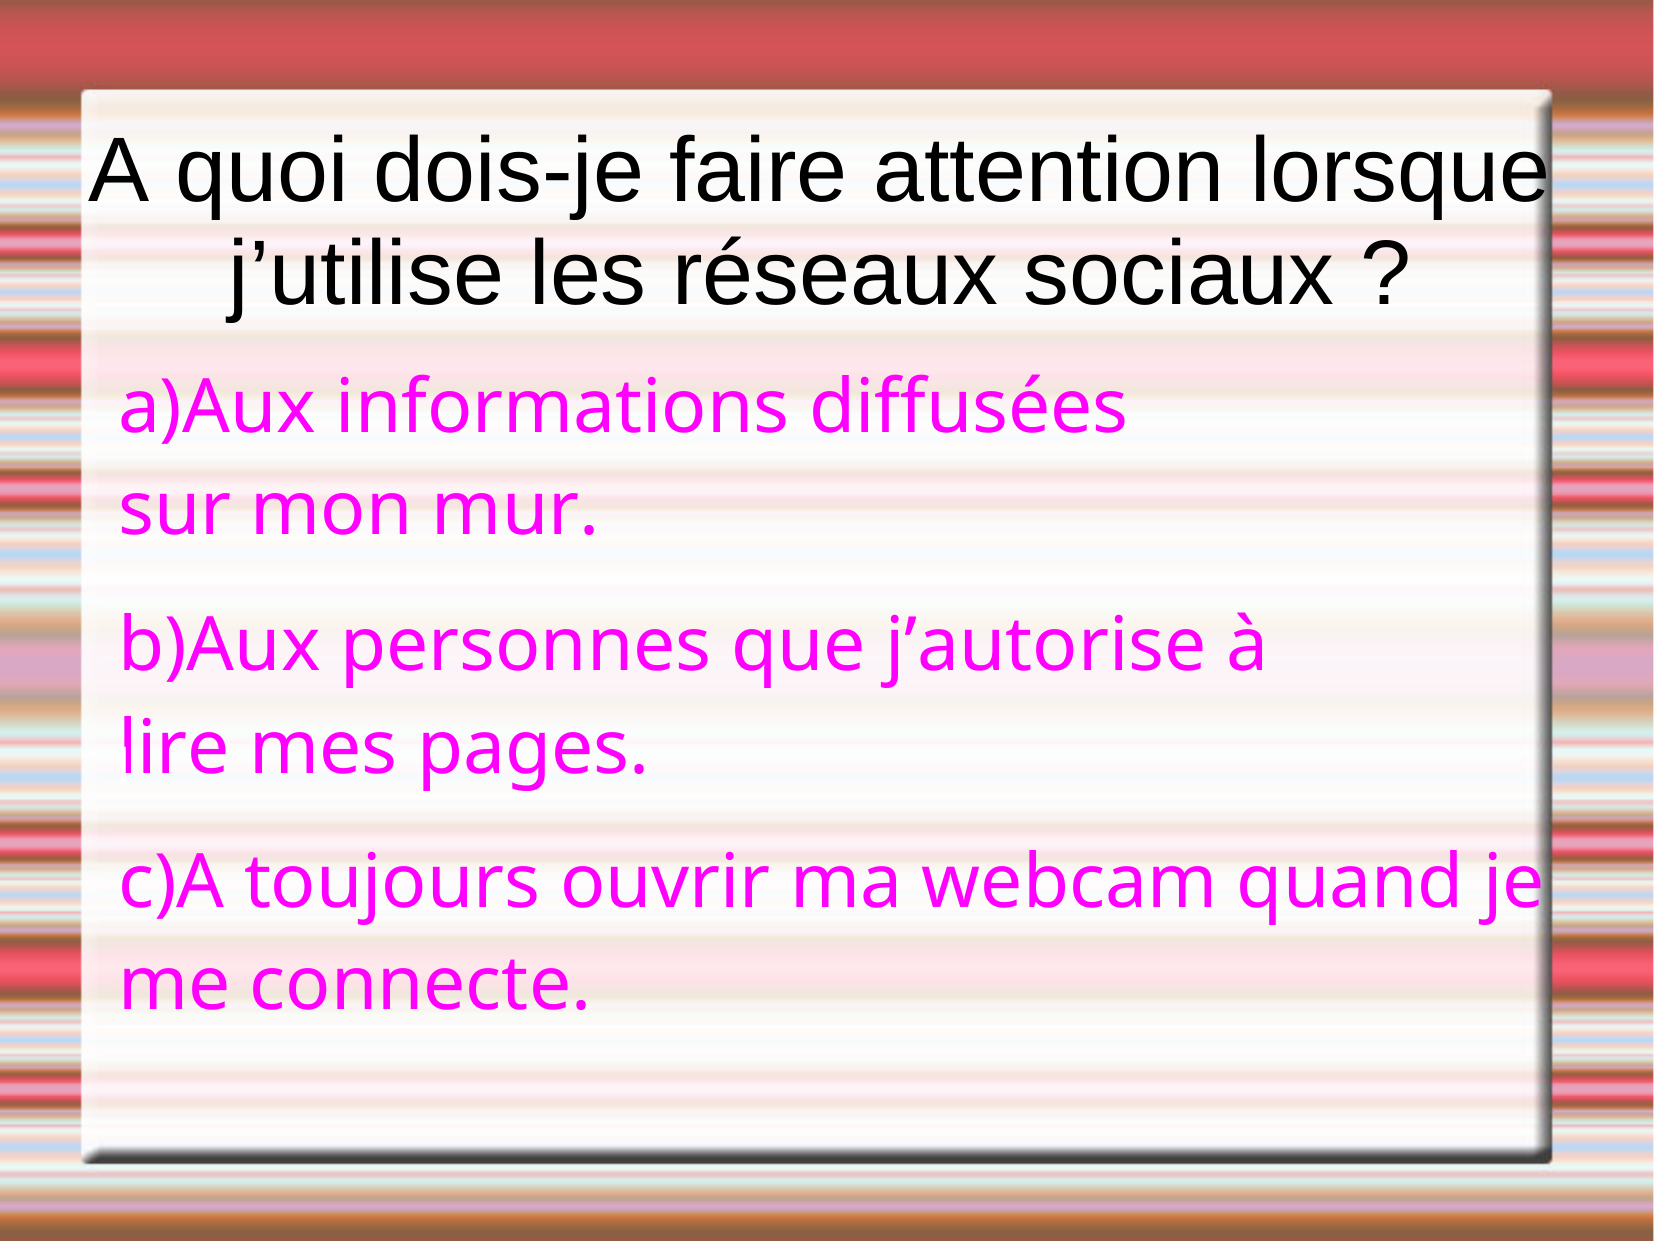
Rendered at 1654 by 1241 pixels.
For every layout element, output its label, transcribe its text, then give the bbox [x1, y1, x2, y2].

picture [0, 0, 1654, 1241]
title A quoi dois-je faire attention lorsque j’utilise les réseaux sociaux ? [768, 117, 1565, 325]
text_box a)Aux informations diffusées sur mon mur. [118, 351, 1196, 562]
text_box l [118, 738, 1536, 794]
text_box b)Aux personnes que j’autorise à lire mes pages. [118, 590, 1396, 738]
title A quoi dois-je faire attention lorsque j’utilise les réseaux sociaux ? [76, 117, 501, 325]
text_box [501, 0, 768, 351]
text_box c)A toujours ouvrir ma webcam quand je me connecte. [118, 826, 1559, 1036]
text_box b)Aux personnes que j’autorise à lire mes pages. [118, 794, 1396, 800]
